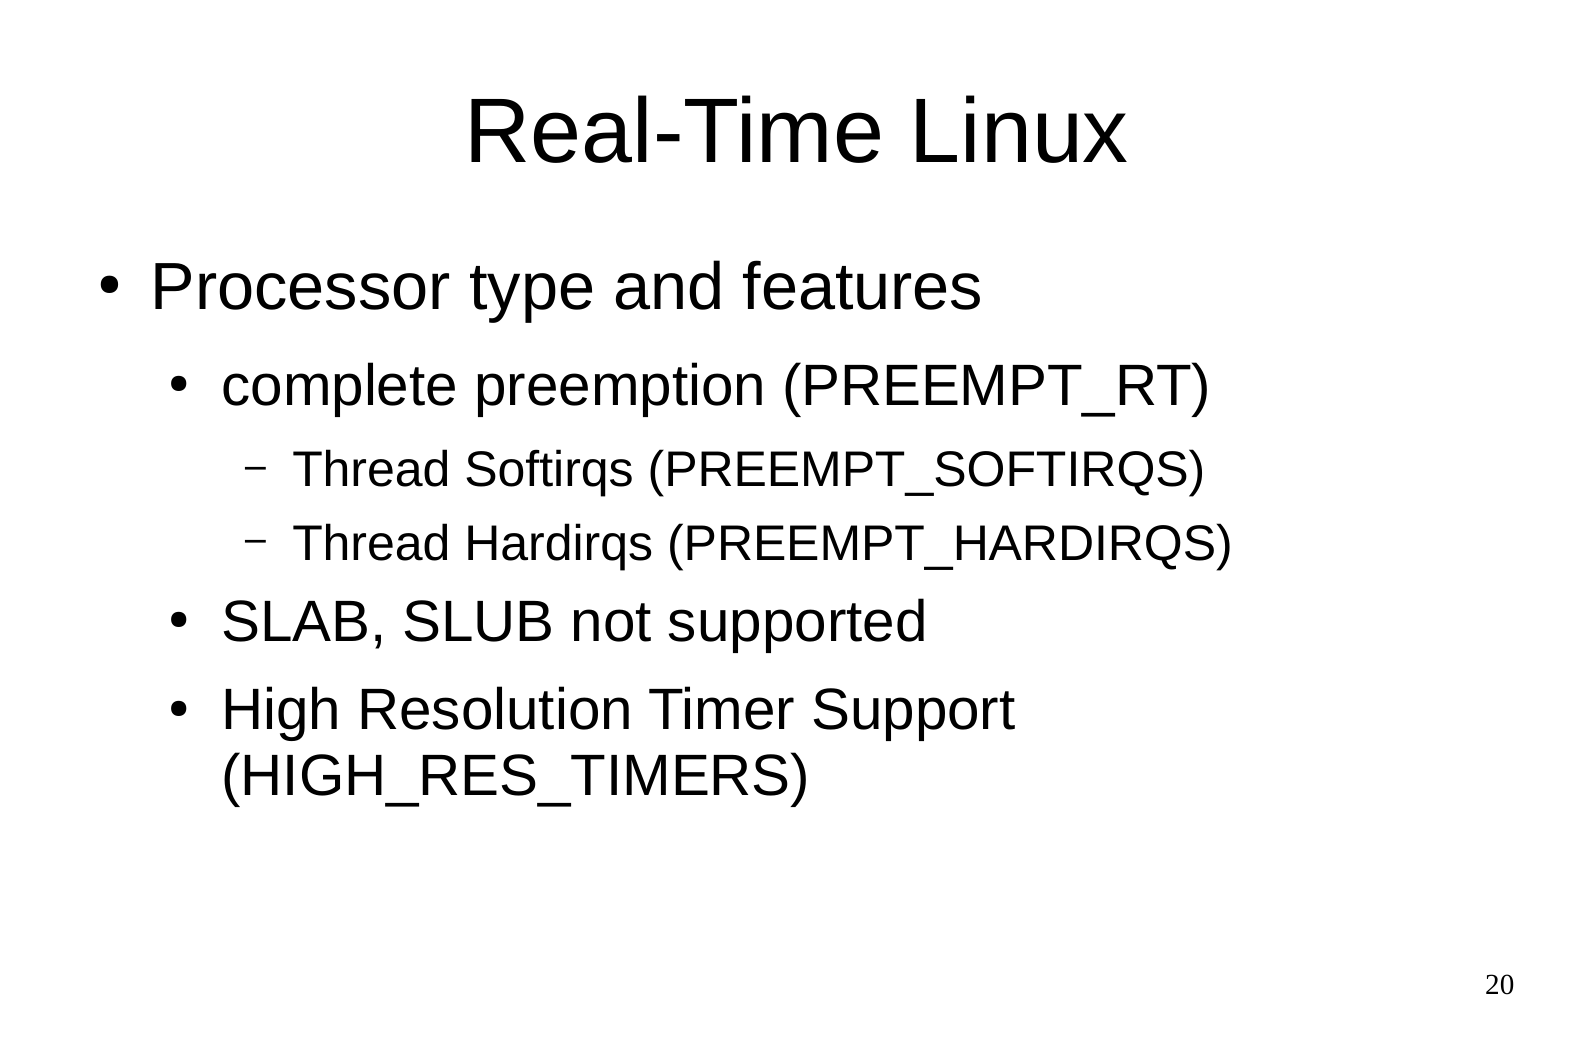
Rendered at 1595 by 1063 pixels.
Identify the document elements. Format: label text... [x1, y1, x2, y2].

list Processor type and features complete preemption (PREEMPT_RT) Thread Softirqs (PREEMPT_SOFTIRQS) Thread Hardirqs (PREEMPT_HARDIRQS) SLAB, SLUB not supported High Resolution Timer Support (HIGH_RES_TIMERS) [79, 248, 1515, 936]
title Real-Time Linux [79, 49, 1515, 213]
